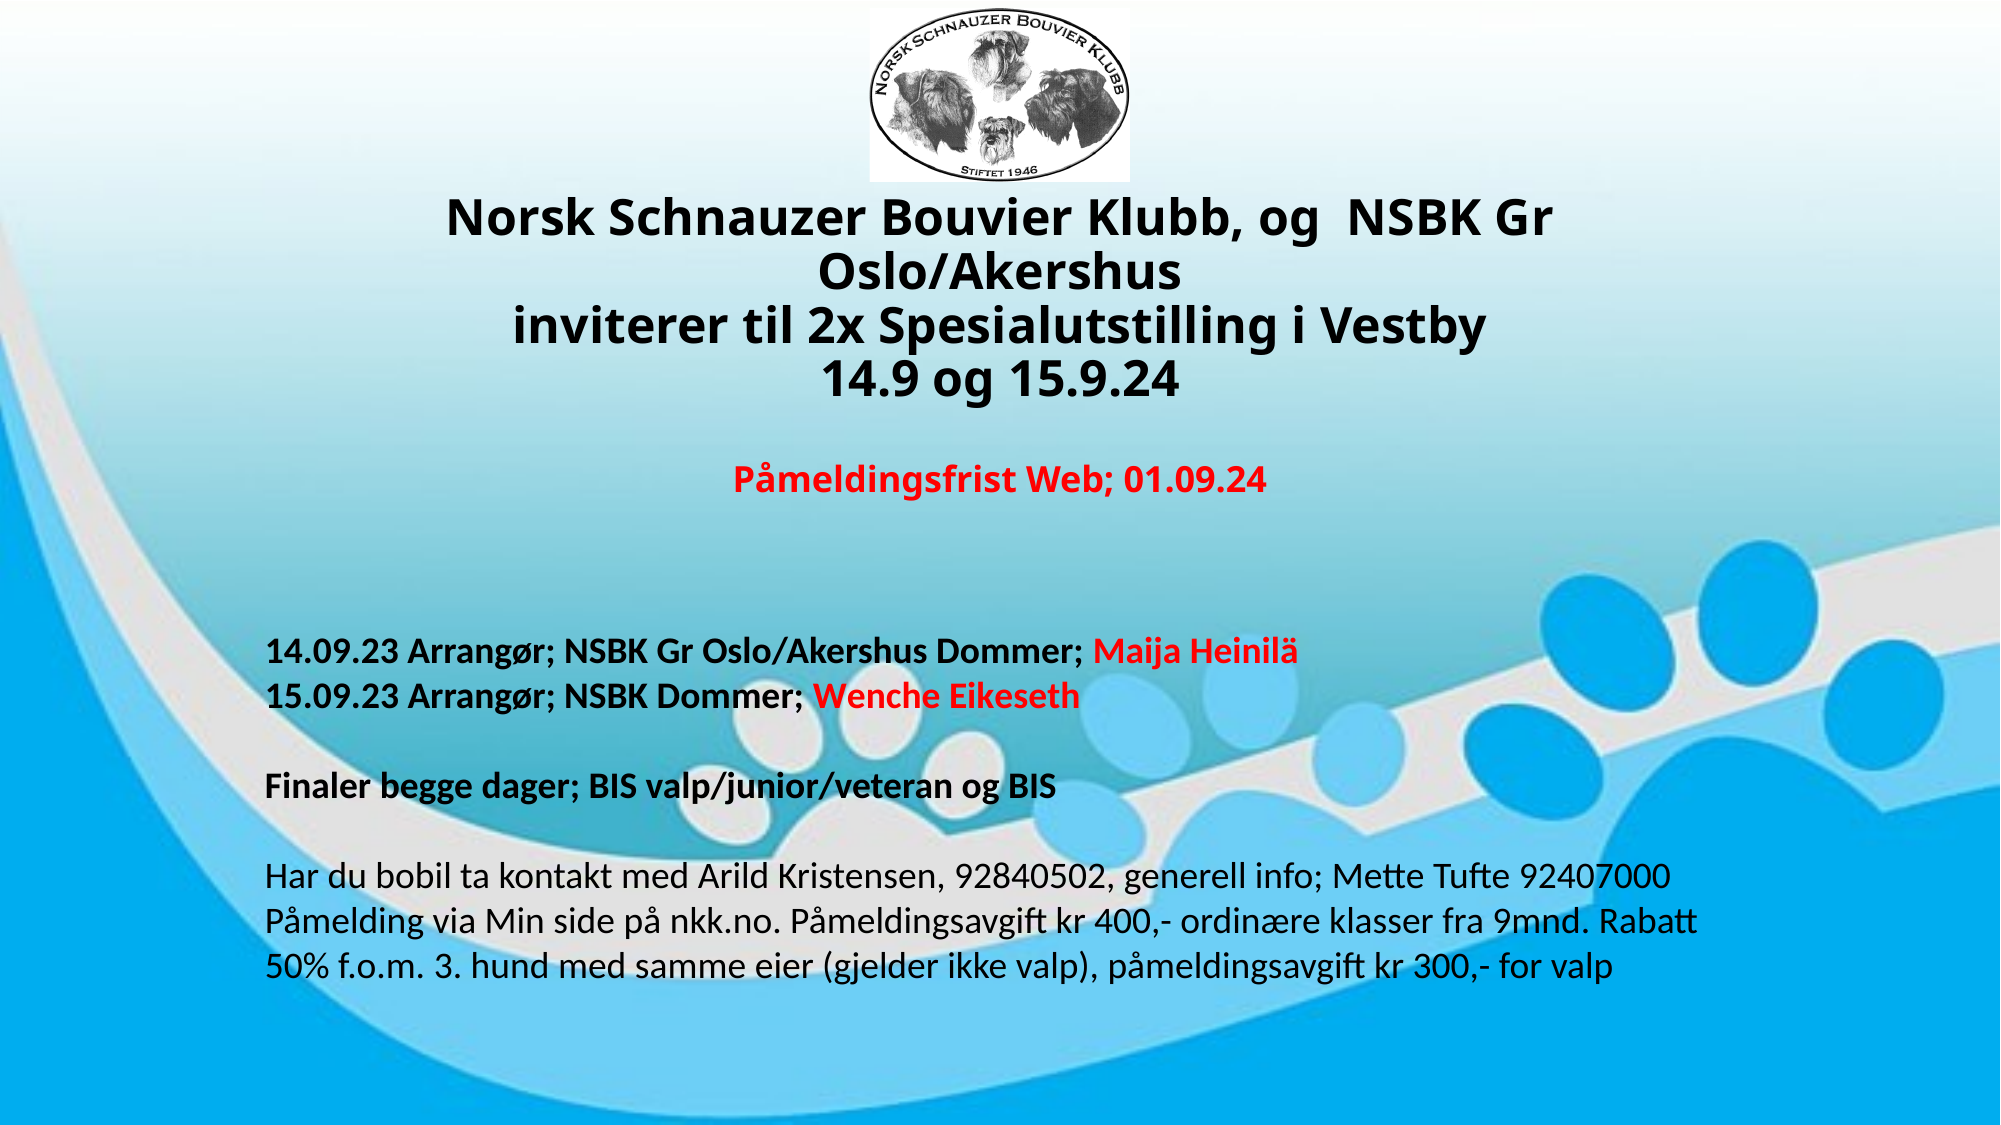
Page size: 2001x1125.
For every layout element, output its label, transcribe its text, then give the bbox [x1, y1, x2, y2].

text_box 14.09.23 Arrangør; NSBK Gr Oslo/Akershus Dommer; Maija Heinilä 15.09.23 Arrangør; NSBK Dommer; Wenche Eikeseth Finaler begge dager; BIS valp/junior/veteran og BIS Har du bobil ta kontakt med Arild Kristensen, 92840502, generell info; Mette Tufte 92407000 Påmelding via Min side på nkk.no. Påmeldingsavgift kr 400,- ordinære klasser fra 9mnd. Rabatt 50% f.o.m. 3. hund med samme eier (gjelder ikke valp), påmeldingsavgift kr 300,- for valp [249, 618, 1767, 1125]
chart [869, 8, 1131, 182]
title Norsk Schnauzer Bouvier Klubb, og NSBK Gr Oslo/Akershus inviterer til 2x Spesialutstilling i Vestby 14.9 og 15.9.24 Påmeldingsfrist Web; 01.09.24 [249, 184, 1750, 552]
picture [0, 1, 2000, 926]
